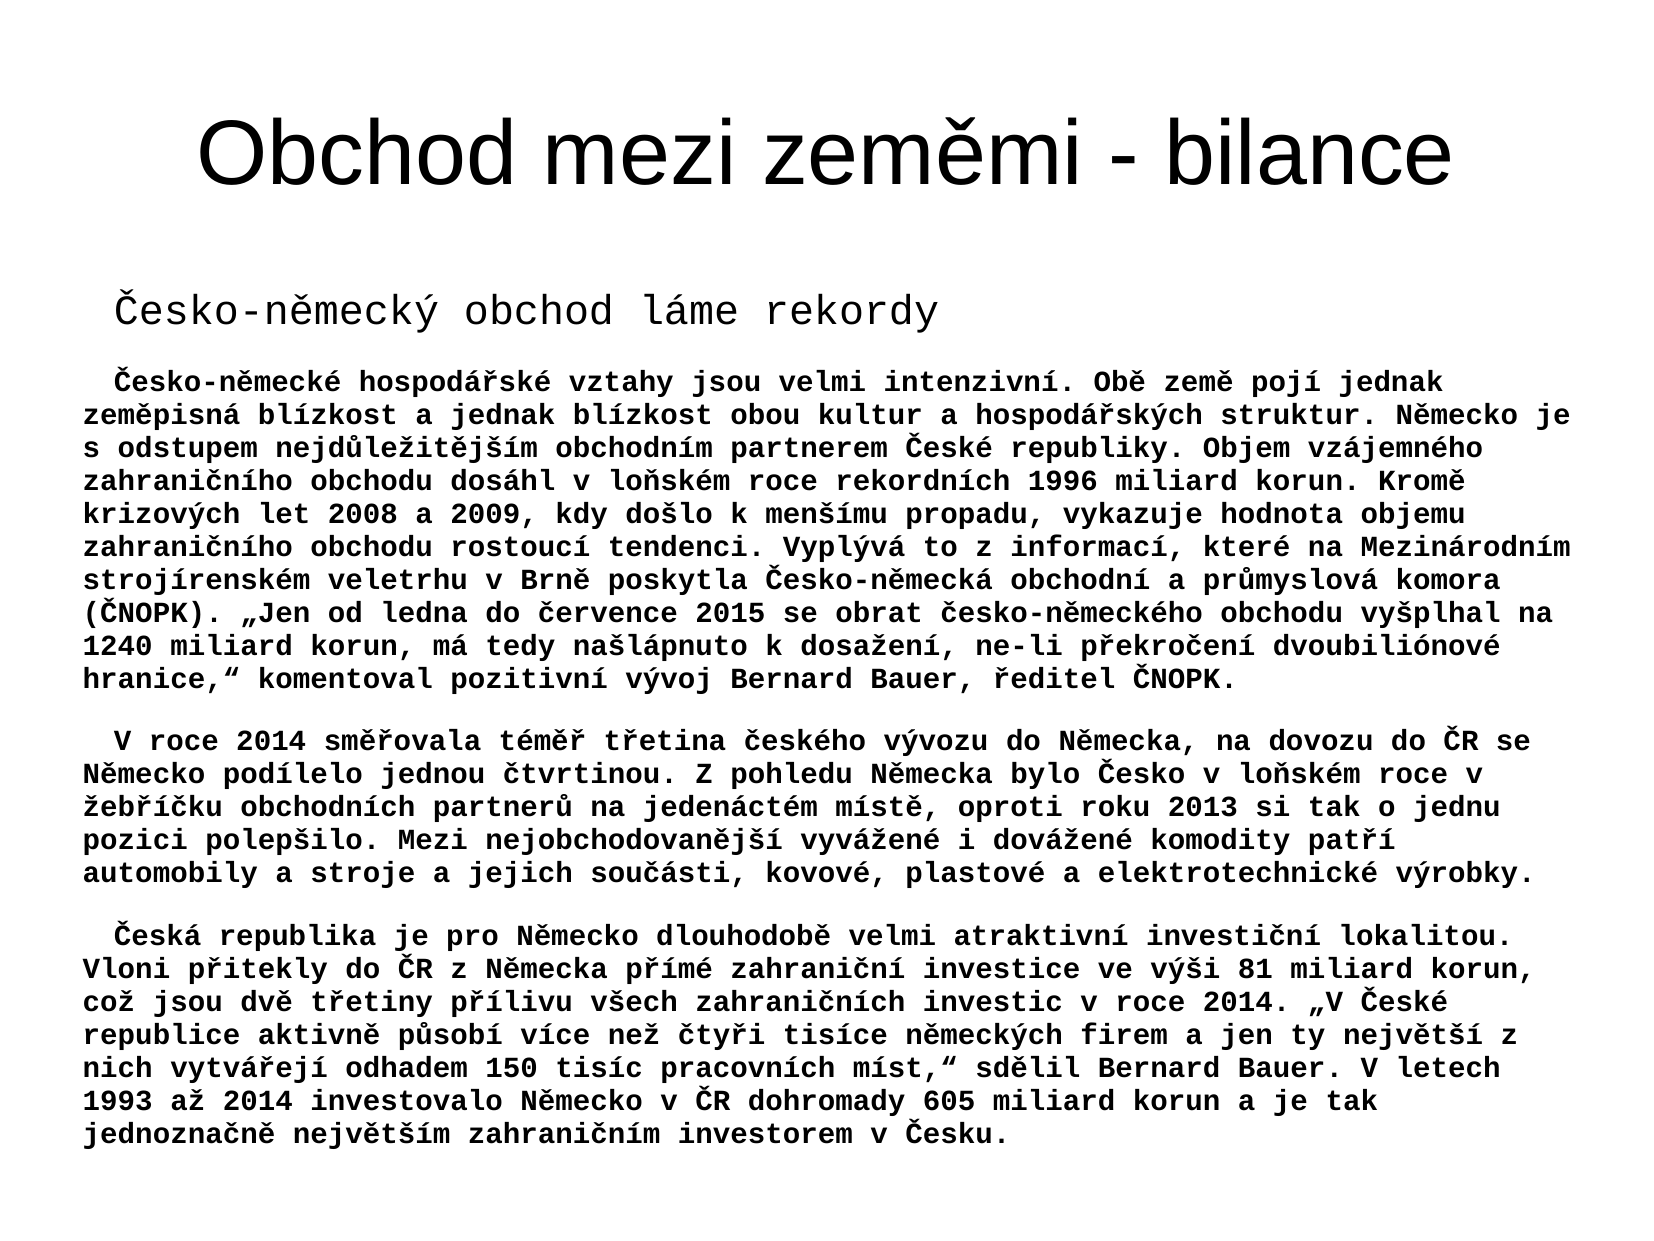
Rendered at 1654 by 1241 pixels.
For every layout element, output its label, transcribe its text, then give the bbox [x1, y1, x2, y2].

title Obchod mezi zeměmi - bilance [82, 49, 1571, 257]
list Česko-německý obchod láme rekordy Česko-německé hospodářské vztahy jsou velmi intenzivní. Obě země pojí jednak zeměpisná blízkost a jednak blízkost obou kultur a hospodářských struktur. Německo je s odstupem nejdůležitějším obchodním partnerem České republiky. Objem vzájemného zahraničního obchodu dosáhl v loňském roce rekordních 1996 miliard korun. Kromě krizových let 2008 a 2009, kdy došlo k menšímu propadu, vykazuje hodnota objemu zahraničního obchodu rostoucí tendenci. Vyplývá to z informací, které na Mezinárodním strojírenském veletrhu v Brně poskytla Česko-německá obchodní a průmyslová komora (ČNOPK). „Jen od ledna do července 2015 se obrat česko-německého obchodu vyšplhal na 1240 miliard korun, má tedy našlápnuto k dosažení, ne-li překročení dvoubiliónové hranice,“ komentoval pozitivní vývoj Bernard Bauer, ředitel ČNOPK. V roce 2014 směřovala téměř třetina českého vývozu do Německa, na dovozu do ČR se Německo podílelo jednou čtvrtinou. Z pohledu Německa bylo Česko v loňském roce v žebříčku obchodních partnerů na jedenáctém místě, oproti roku 2013 si tak o jednu pozici polepšilo. Mezi nejobchodovanější vyvážené i dovážené komodity patří automobily a stroje a jejich součásti, kovové, plastové a elektrotechnické výrobky. Česká republika je pro Německo dlouhodobě velmi atraktivní investiční lokalitou. Vloni přitekly do ČR z Německa přímé zahraniční investice ve výši 81 miliard korun, což jsou dvě třetiny přílivu všech zahraničních investic v roce 2014. „V České republice aktivně působí více než čtyři tisíce německých firem a jen ty největší z nich vytvářejí odhadem 150 tisíc pracovních míst,“ sdělil Bernard Bauer. V letech 1993 až 2014 investovalo Německo v ČR dohromady 605 miliard korun a je tak jednoznačně největším zahraničním investorem v Česku. [82, 290, 1571, 1161]
